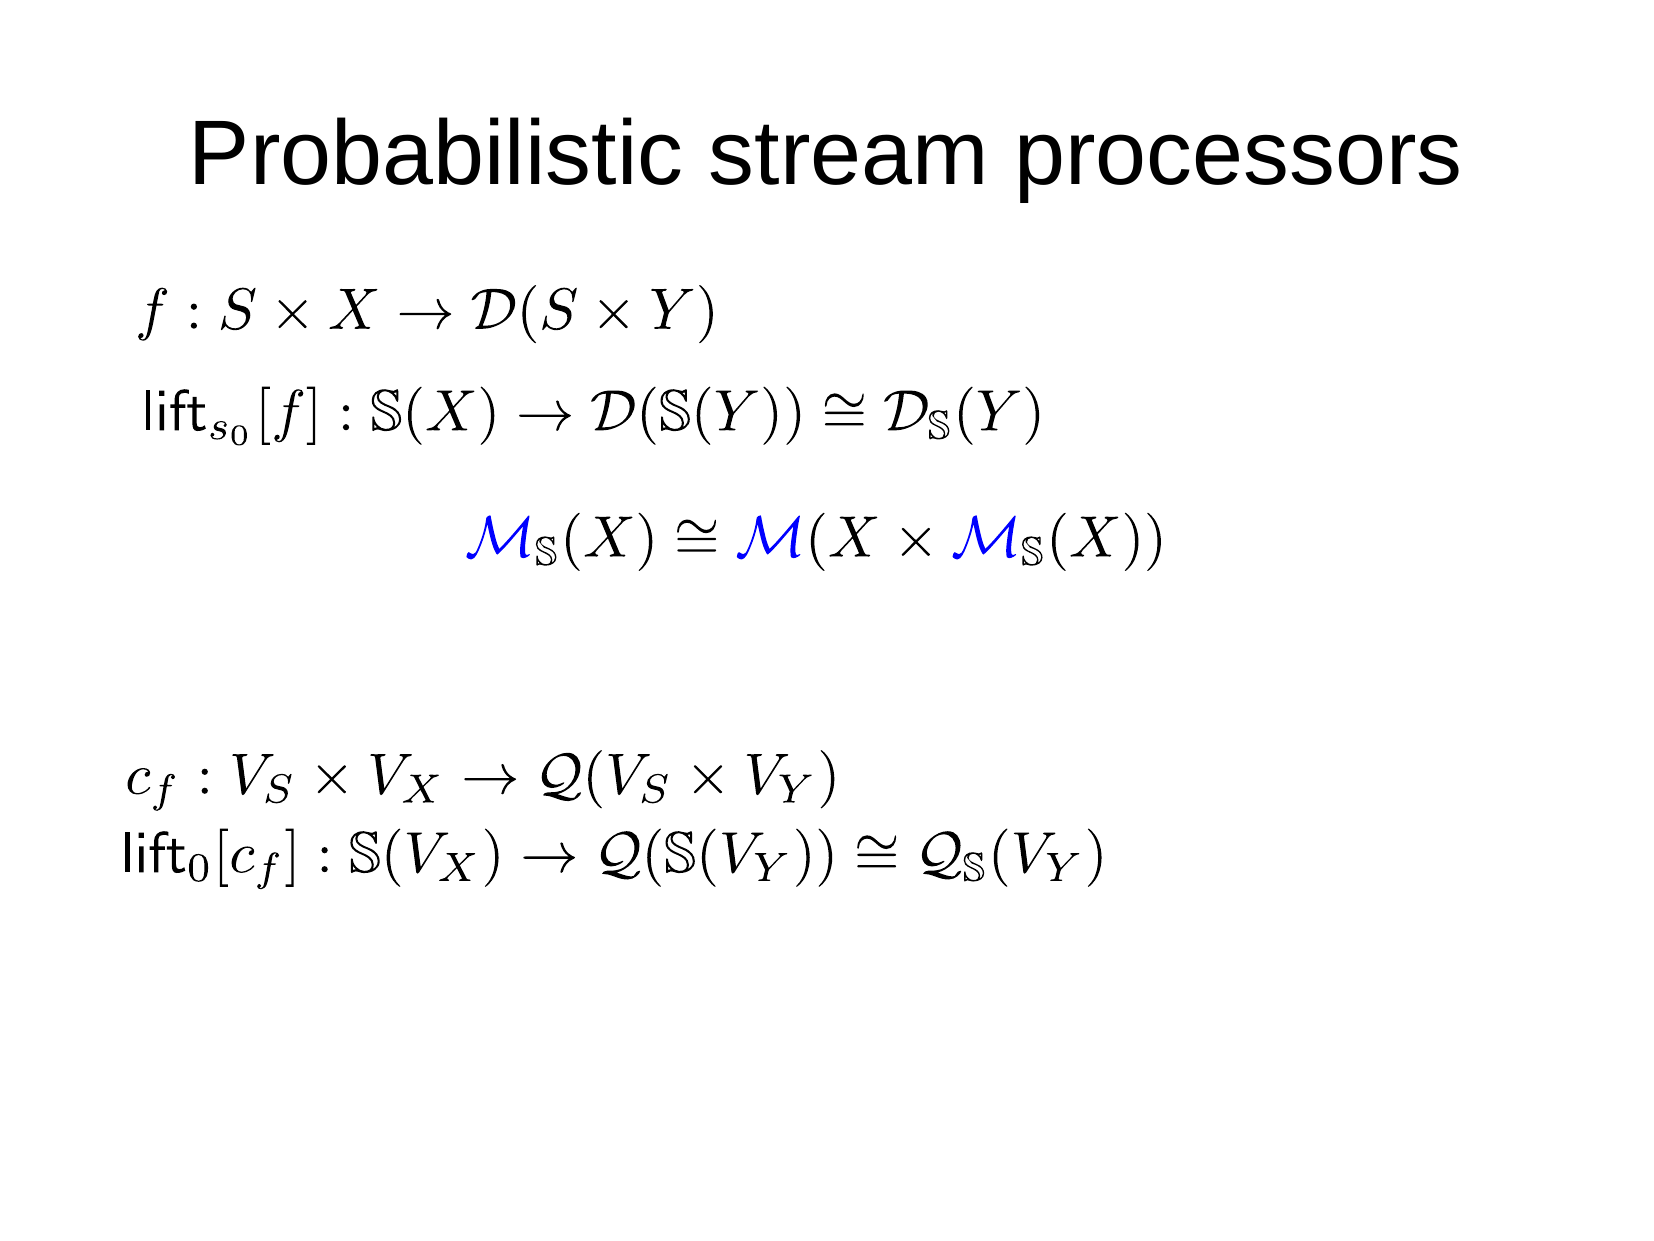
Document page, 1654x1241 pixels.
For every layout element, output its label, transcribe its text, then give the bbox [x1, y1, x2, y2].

title Probabilistic stream processors [82, 49, 1571, 257]
text_box [120, 828, 1108, 890]
text_box [135, 285, 719, 344]
text_box [465, 512, 1167, 571]
text_box [140, 386, 1045, 446]
text_box [125, 750, 841, 811]
